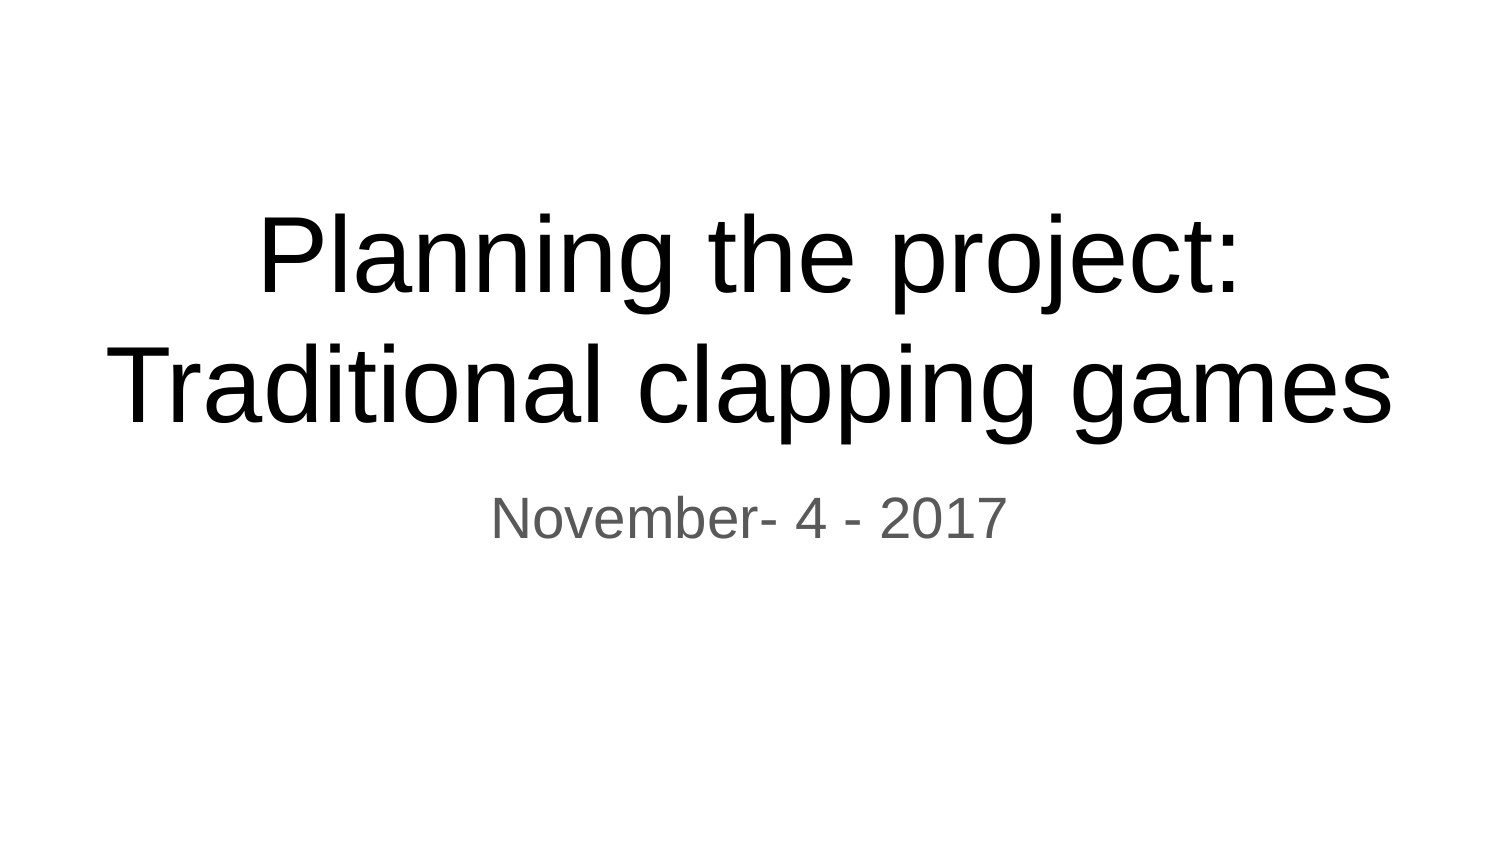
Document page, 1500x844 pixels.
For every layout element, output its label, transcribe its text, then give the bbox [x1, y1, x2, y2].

subtitle November- 4 - 2017 [51, 464, 1449, 595]
title Planning the project: Traditional clapping games [51, 122, 1449, 459]
